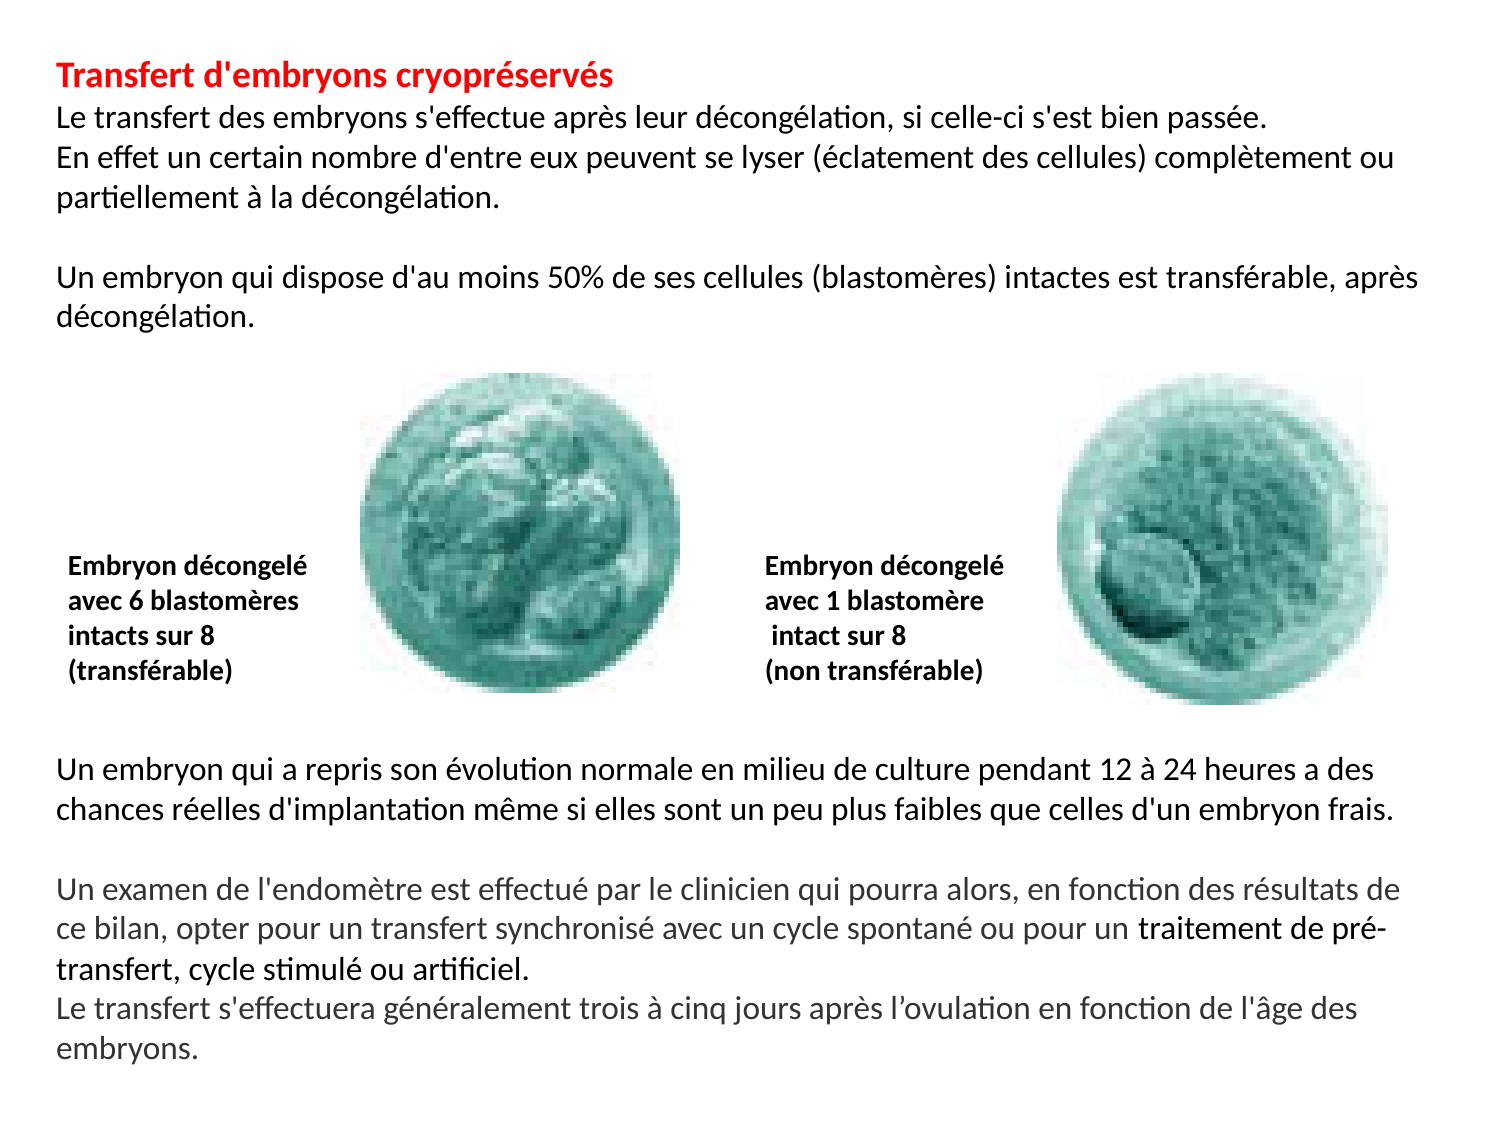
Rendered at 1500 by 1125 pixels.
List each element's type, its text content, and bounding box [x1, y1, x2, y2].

text_box Embryon décongelé avec 6 blastomères intacts sur 8 (transférable) [53, 538, 384, 694]
text_box Embryon décongelé avec 1 blastomère intact sur 8 (non transférable) [750, 538, 1046, 694]
picture [360, 373, 680, 693]
picture [1057, 373, 1388, 705]
text_box Un embryon qui a repris son évolution normale en milieu de culture pendant 12 à 24 heures a des chances réelles d'implantation même si elles sont un peu plus faibles que celles d'un embryon frais. Un examen de l'endomètre est effectué par le clinicien qui pourra alors, en fonction des résultats de ce bilan, opter pour un transfert synchronisé avec un cycle spontané ou pour un traitement de pré-transfert, cycle stimulé ou artificiel. Le transfert s'effectuera généralement trois à cinq jours après l’ovulation en fonction de l'âge des embryons. [41, 739, 1447, 1074]
text_box Transfert d'embryons cryopréservés Le transfert des embryons s'effectue après leur décongélation, si celle-ci s'est bien passée. En effet un certain nombre d'entre eux peuvent se lyser (éclatement des cellules) complètement ou partiellement à la décongélation. Un embryon qui dispose d'au moins 50% de ses cellules (blastomères) intactes est transférable, après décongélation. [41, 42, 1500, 422]
